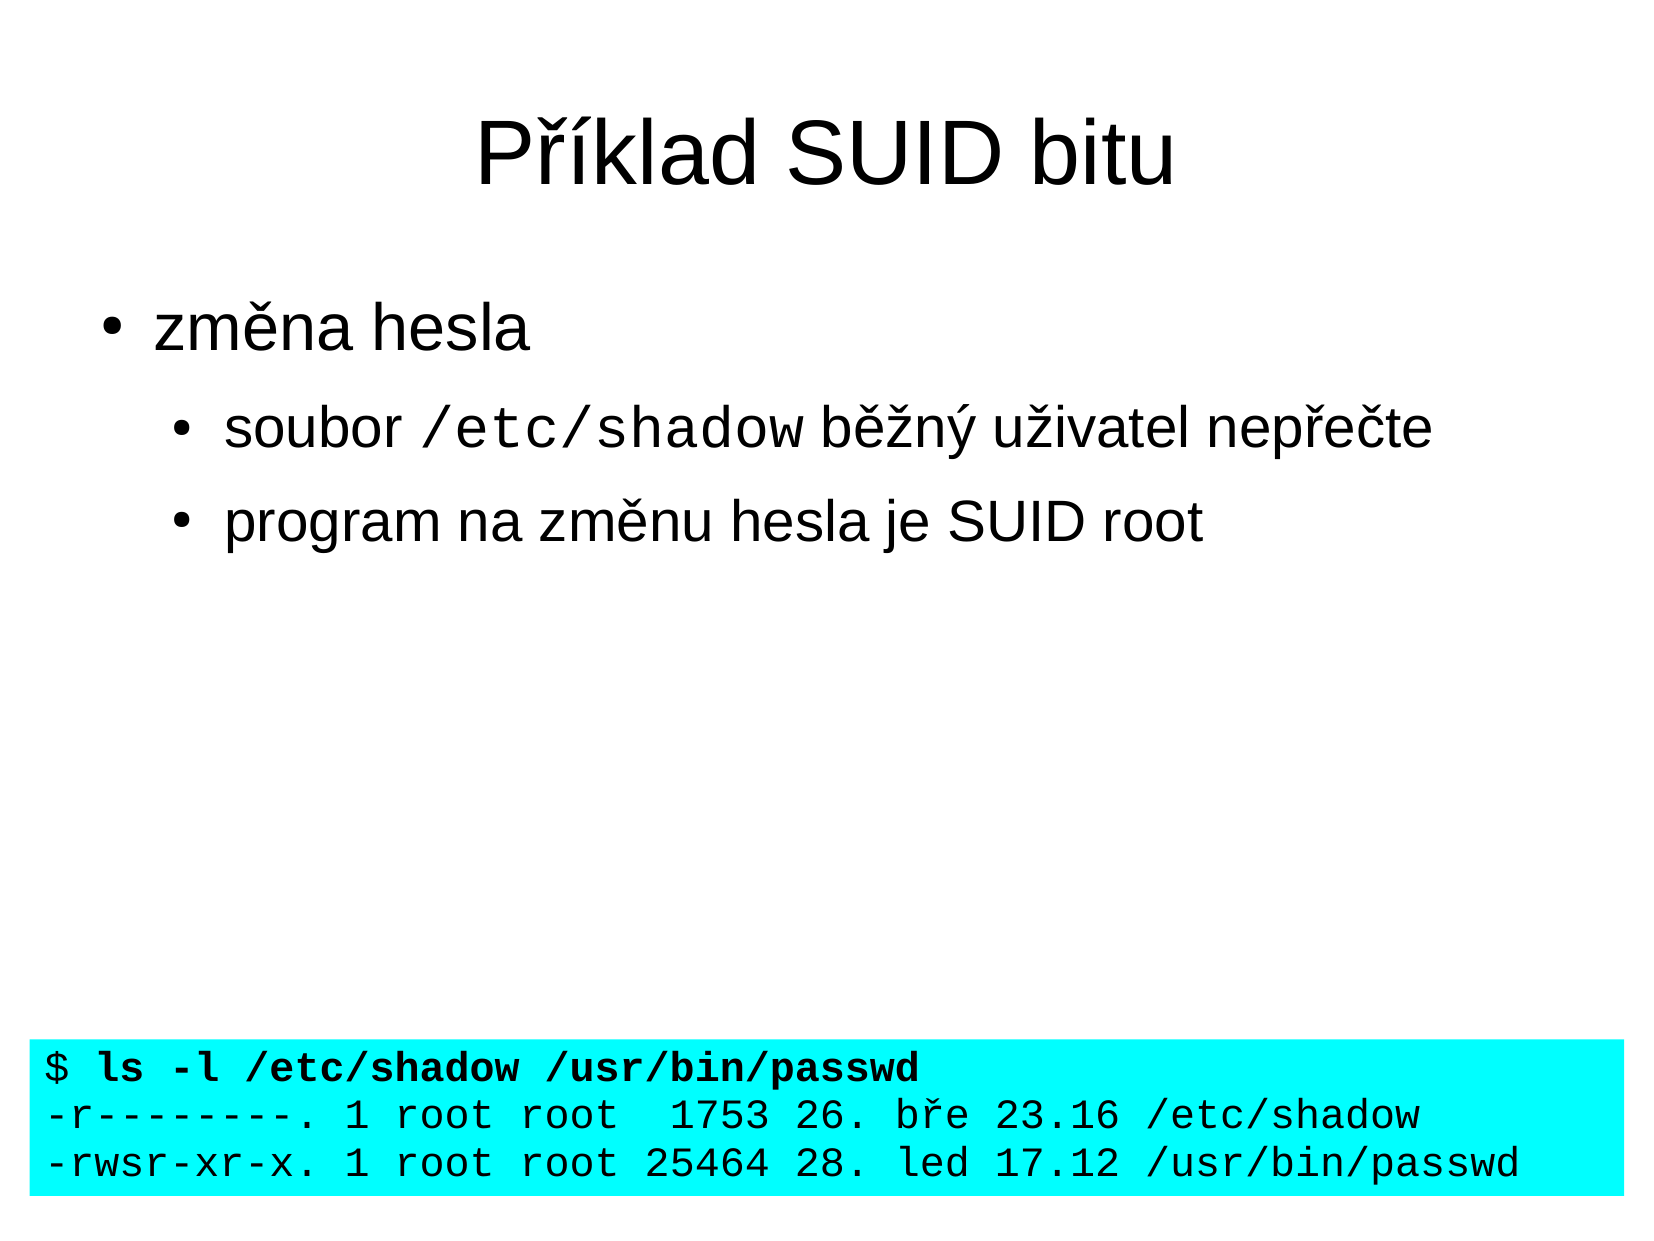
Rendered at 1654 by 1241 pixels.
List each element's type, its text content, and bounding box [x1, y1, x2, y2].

text_box $ ls -l /etc/shadow /usr/bin/passwd -r--------. 1 root root 1753 26. bře 23.16 /etc/shadow -rwsr-xr-x. 1 root root 25464 28. led 17.12 /usr/bin/passwd [29, 1039, 1625, 1196]
title Příklad SUID bitu [82, 56, 1571, 250]
list změna hesla soubor /etc/shadow běžný uživatel nepřečte program na změnu hesla je SUID root [82, 290, 1571, 1039]
